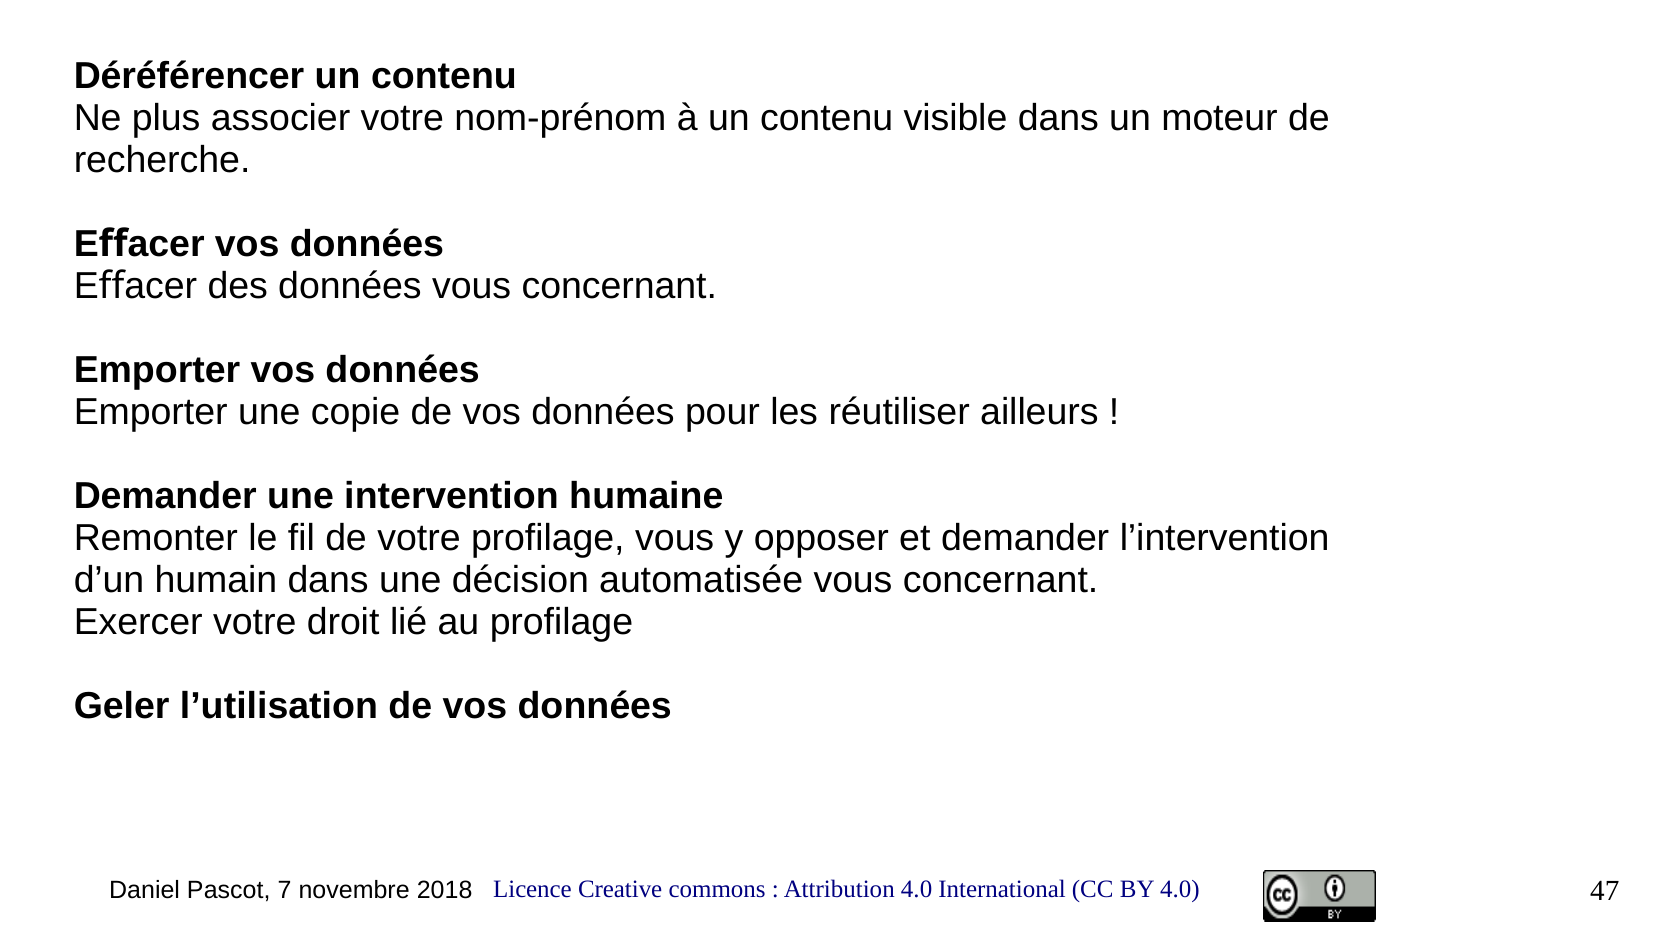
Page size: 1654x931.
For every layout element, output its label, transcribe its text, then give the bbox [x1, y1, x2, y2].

text_box Déréférencer un contenu Ne plus associer votre nom-prénom à un contenu visible dans un moteur de recherche. Eﬀacer vos données Eﬀacer des données vous concernant. Emporter vos données Emporter une copie de vos données pour les réutiliser ailleurs ! Demander une intervention humaine Remonter le ﬁl de votre proﬁlage, vous y opposer et demander l’intervention d’un humain dans une décision automatisée vous concernant. Exercer votre droit lié au proﬁlage Geler l’utilisation de vos données [59, 47, 1583, 776]
picture [1263, 870, 1376, 922]
